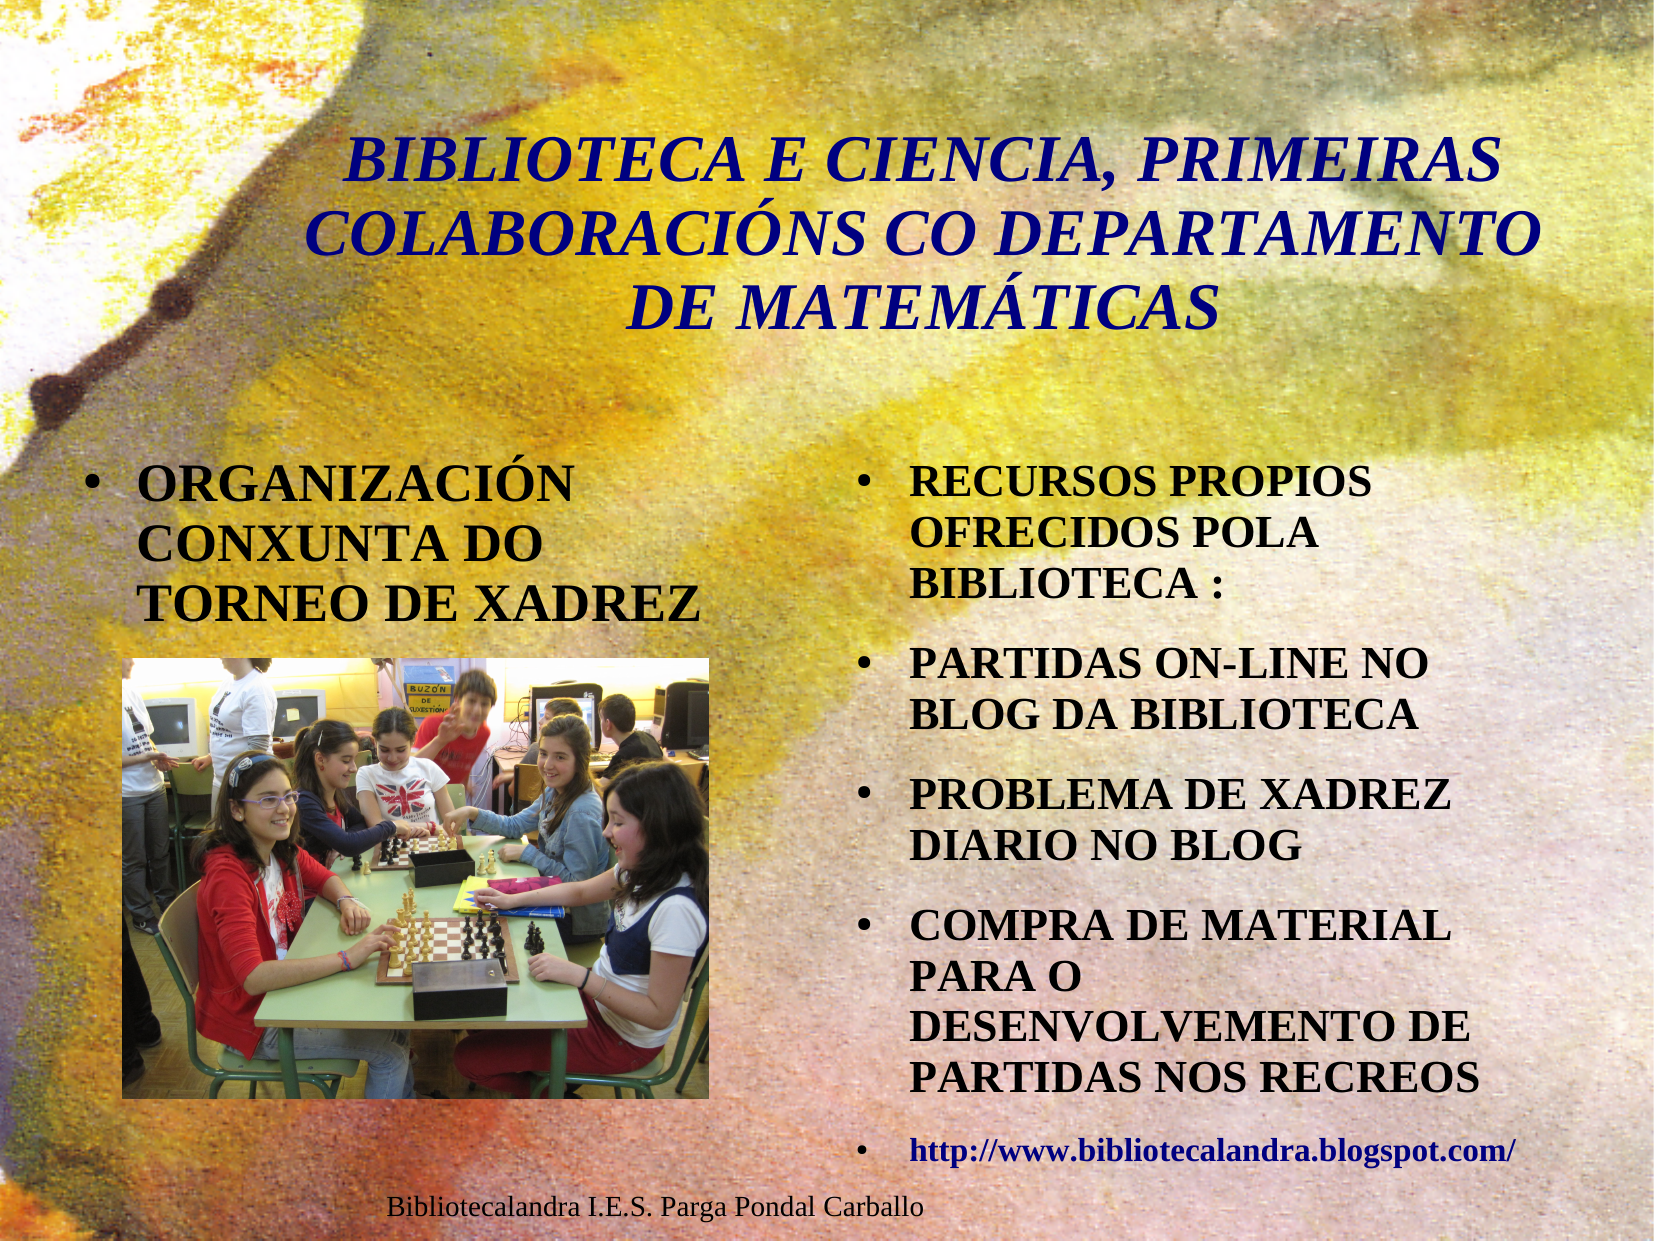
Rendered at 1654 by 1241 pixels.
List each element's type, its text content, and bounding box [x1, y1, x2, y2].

picture [0, 0, 1654, 1241]
list RECURSOS PROPIOS OFRECIDOS POLA BIBLIOTECA : PARTIDAS ON-LINE NO BLOG DA BIBLIOTECA PROBLEMA DE XADREZ DIARIO NO BLOG COMPRA DE MATERIAL PARA O DESENVOLVEMENTO DE PARTIDAS NOS RECREOS http://www.bibliotecalandra.blogspot.com/ [838, 456, 1565, 1182]
title BIBLIOTECA E CIENCIA, PRIMEIRAS COLABORACIÓNS CO DEPARTAMENTO DE MATEMÁTICAS [289, 122, 1560, 345]
list ORGANIZACIÓN CONXUNTA DO TORNEO DE XADREZ [65, 453, 792, 1158]
